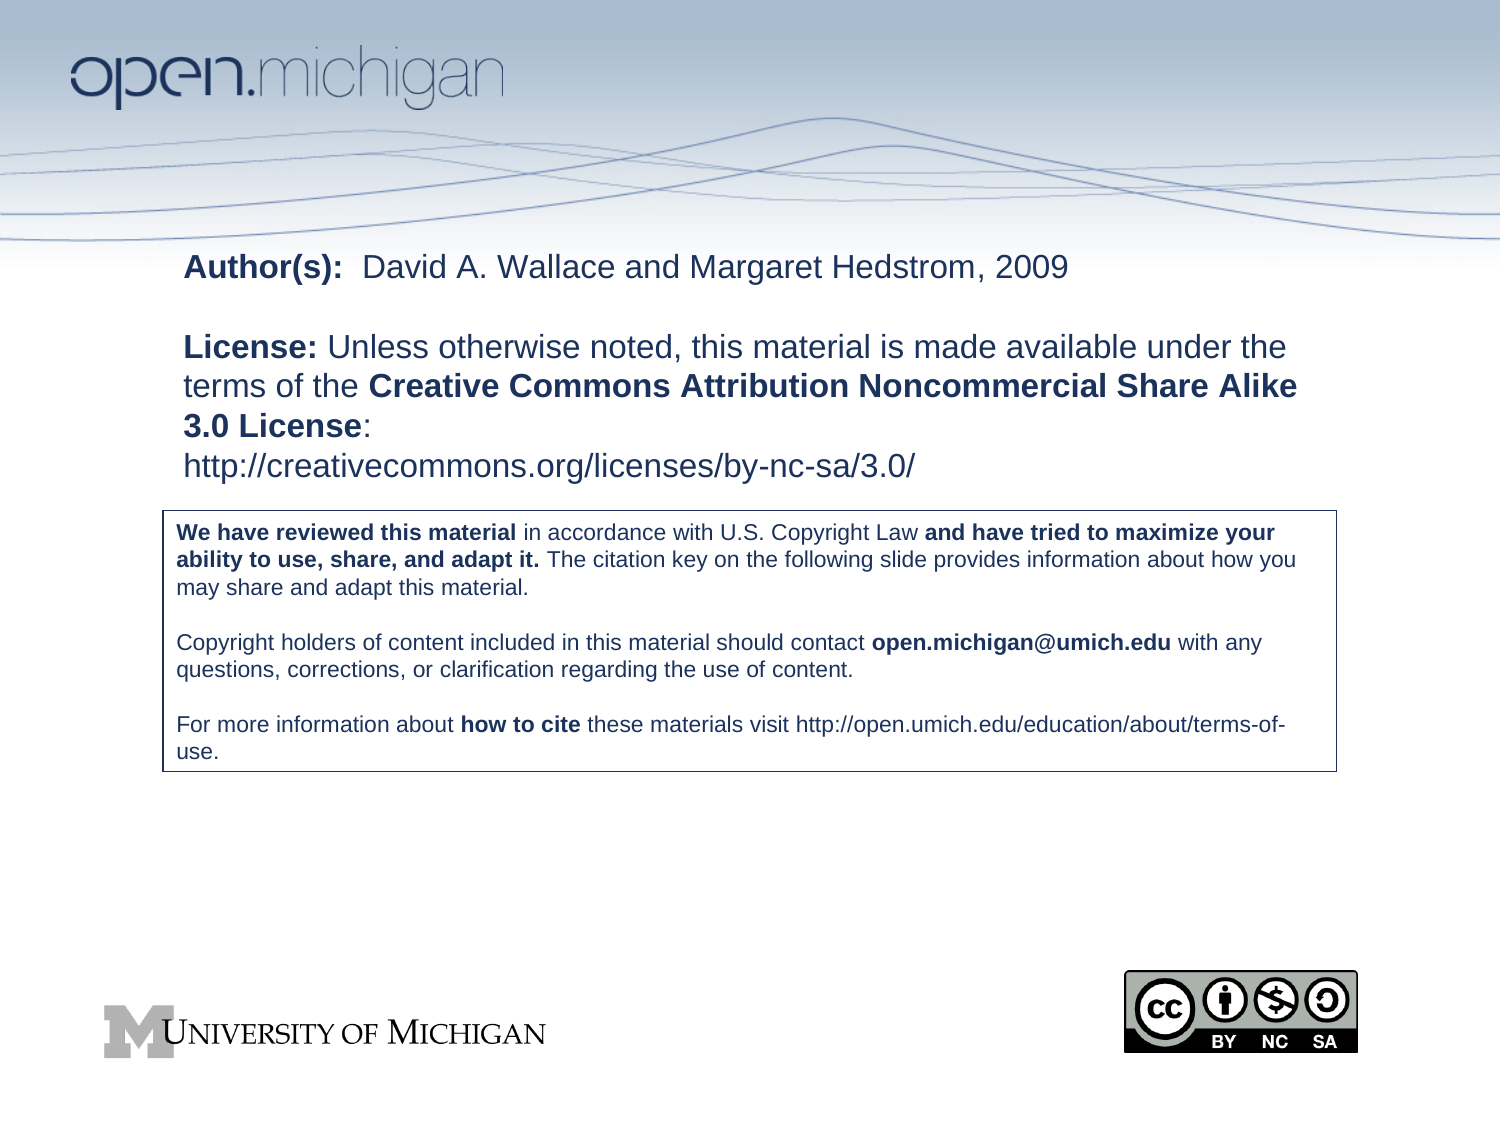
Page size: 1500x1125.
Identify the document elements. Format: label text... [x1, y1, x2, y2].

picture [1124, 970, 1358, 1053]
picture [103, 1004, 546, 1059]
text_box We have reviewed this material in accordance with U.S. Copyright Law and have tried to maximize your ability to use, share, and adapt it. The citation key on the following slide provides information about how you may share and adapt this material. Copyright holders of content included in this material should contact open.michigan@umich.edu with any questions, corrections, or clarification regarding the use of content. For more information about how to cite these materials visit http://open.umich.edu/education/about/terms-of-use. [162, 510, 1337, 772]
text_box Author(s): David A. Wallace and Margaret Hedstrom, 2009 License: Unless otherwise noted, this material is made available under the terms of the Creative Commons Attribution Noncommercial Share Alike 3.0 License: http://creativecommons.org/licenses/by-nc-sa/3.0/ [170, 237, 1327, 492]
picture [0, 0, 1500, 266]
